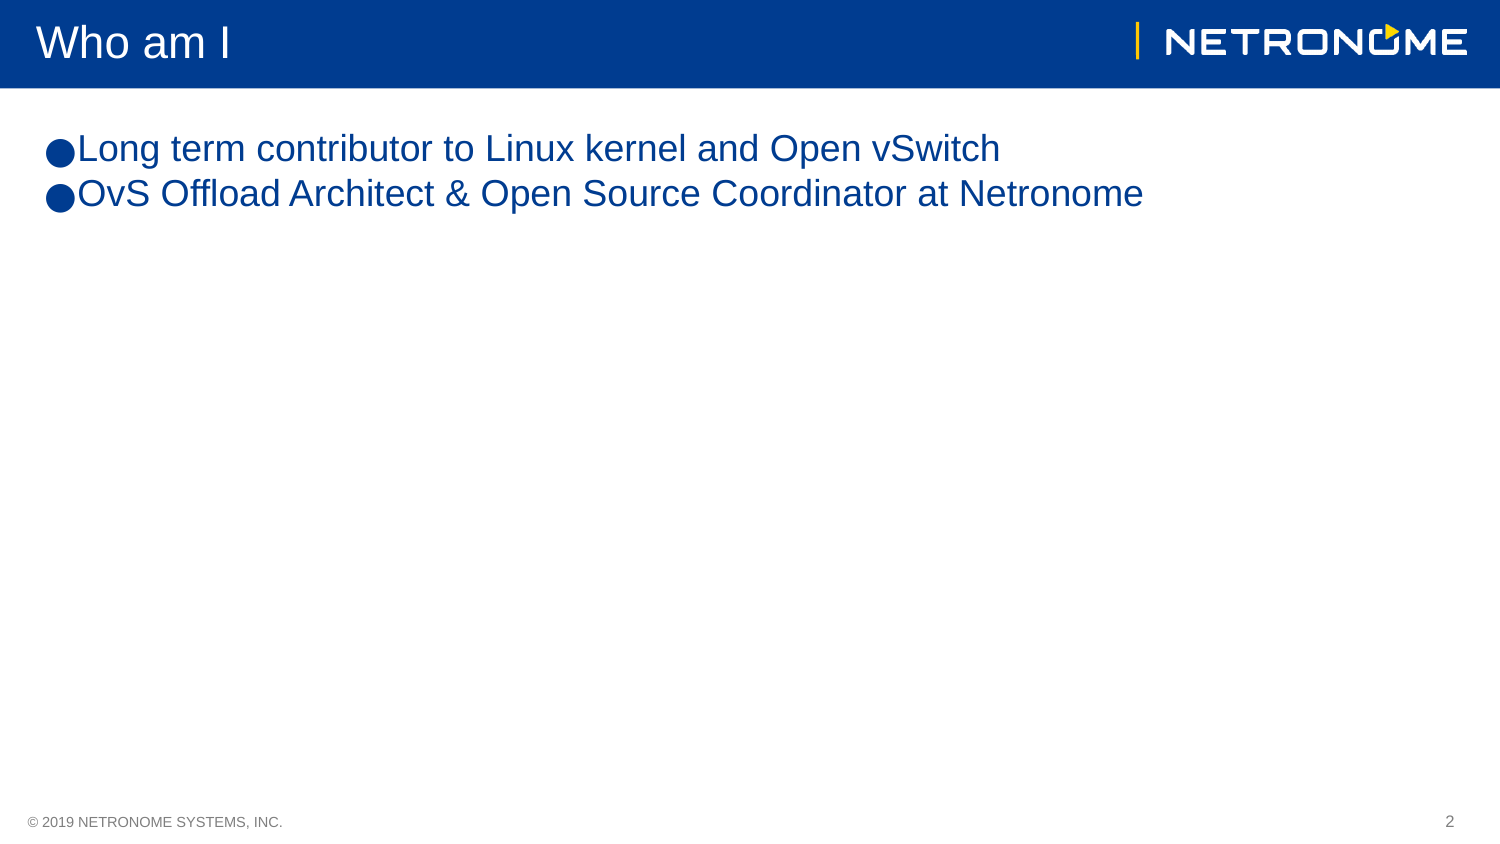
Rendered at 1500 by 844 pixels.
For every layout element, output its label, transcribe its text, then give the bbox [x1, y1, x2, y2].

title Who am I [20, 0, 1113, 89]
list Long term contributor to Linux kernel and Open vSwitch OvS Offload Architect & Open Source Coordinator at Netronome [24, 109, 1463, 772]
picture [1162, 21, 1473, 62]
